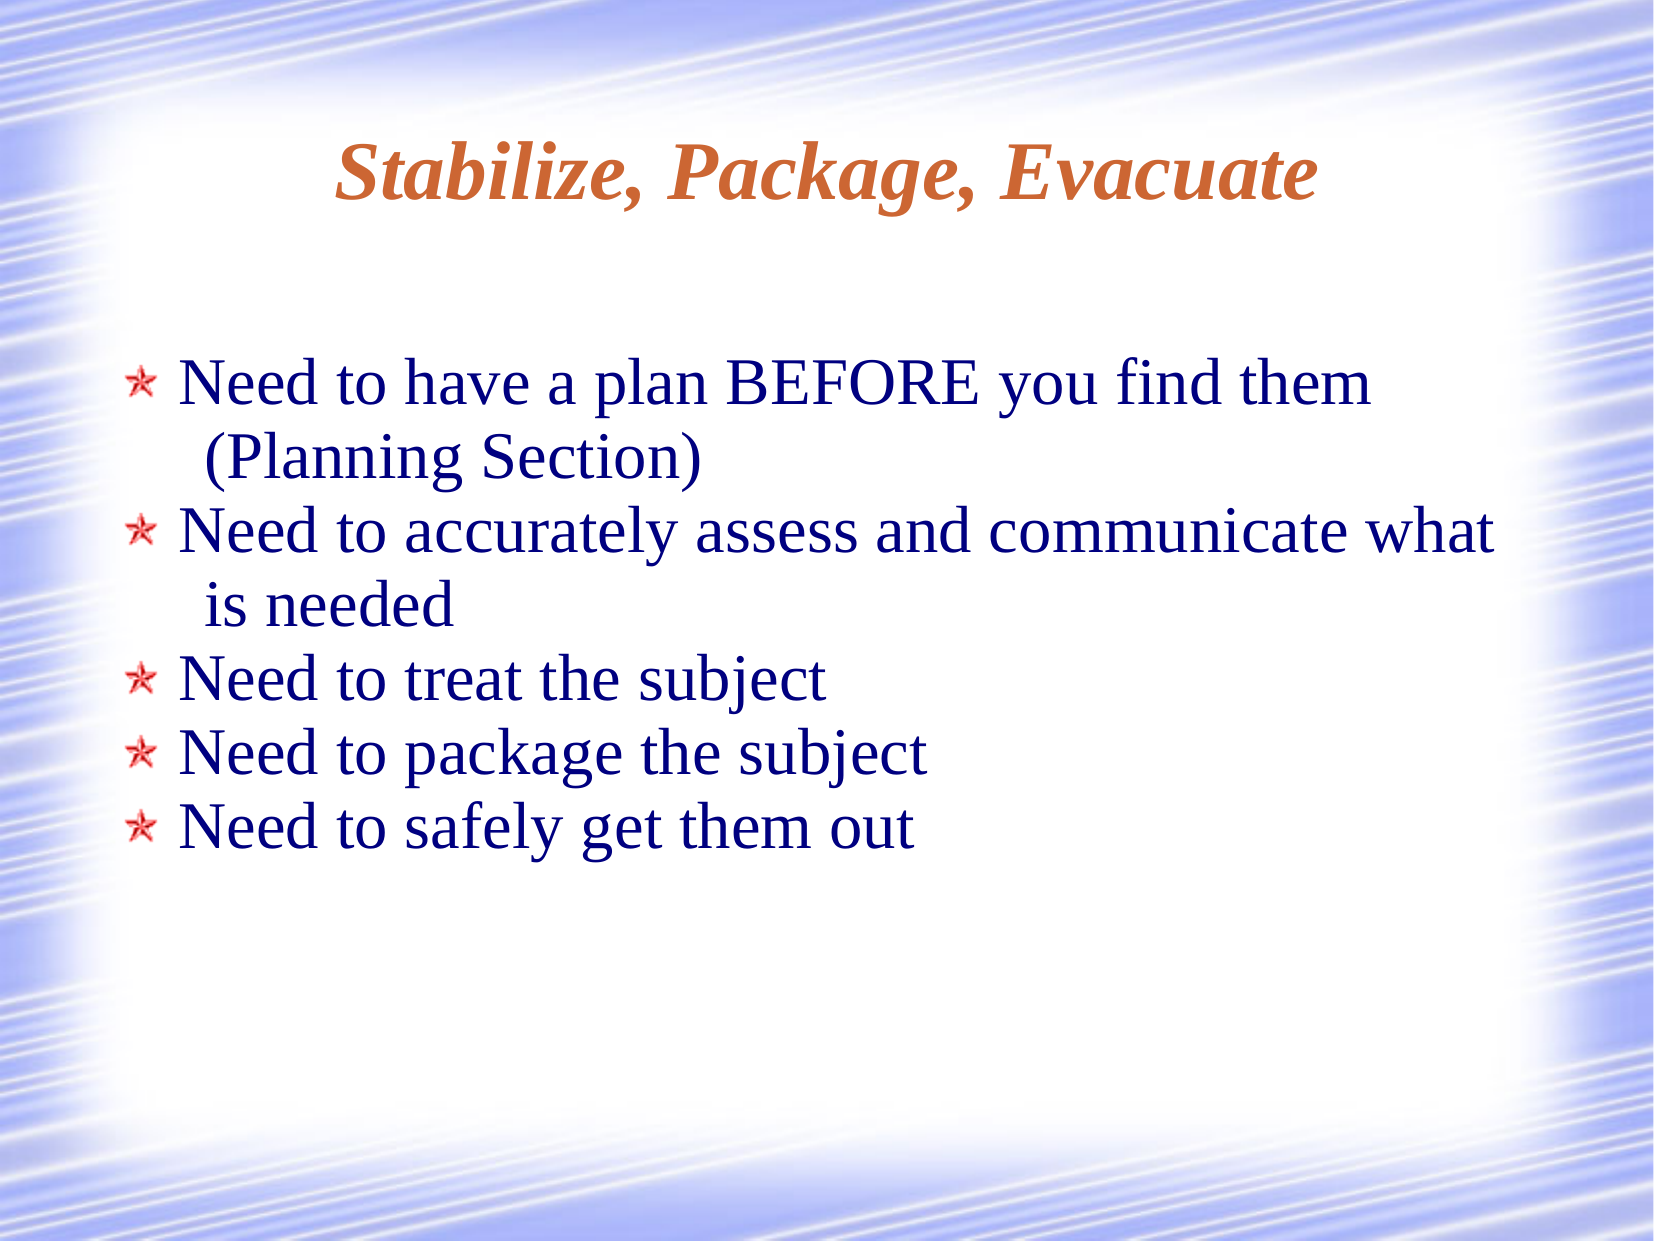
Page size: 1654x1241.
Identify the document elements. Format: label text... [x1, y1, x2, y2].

picture [0, 0, 1654, 1241]
list Need to have a plan BEFORE you find them (Planning Section) Need to accurately assess and communicate what is needed Need to treat the subject Need to package the subject Need to safely get them out [121, 344, 1534, 1065]
title Stabilize, Package, Evacuate [121, 67, 1534, 275]
